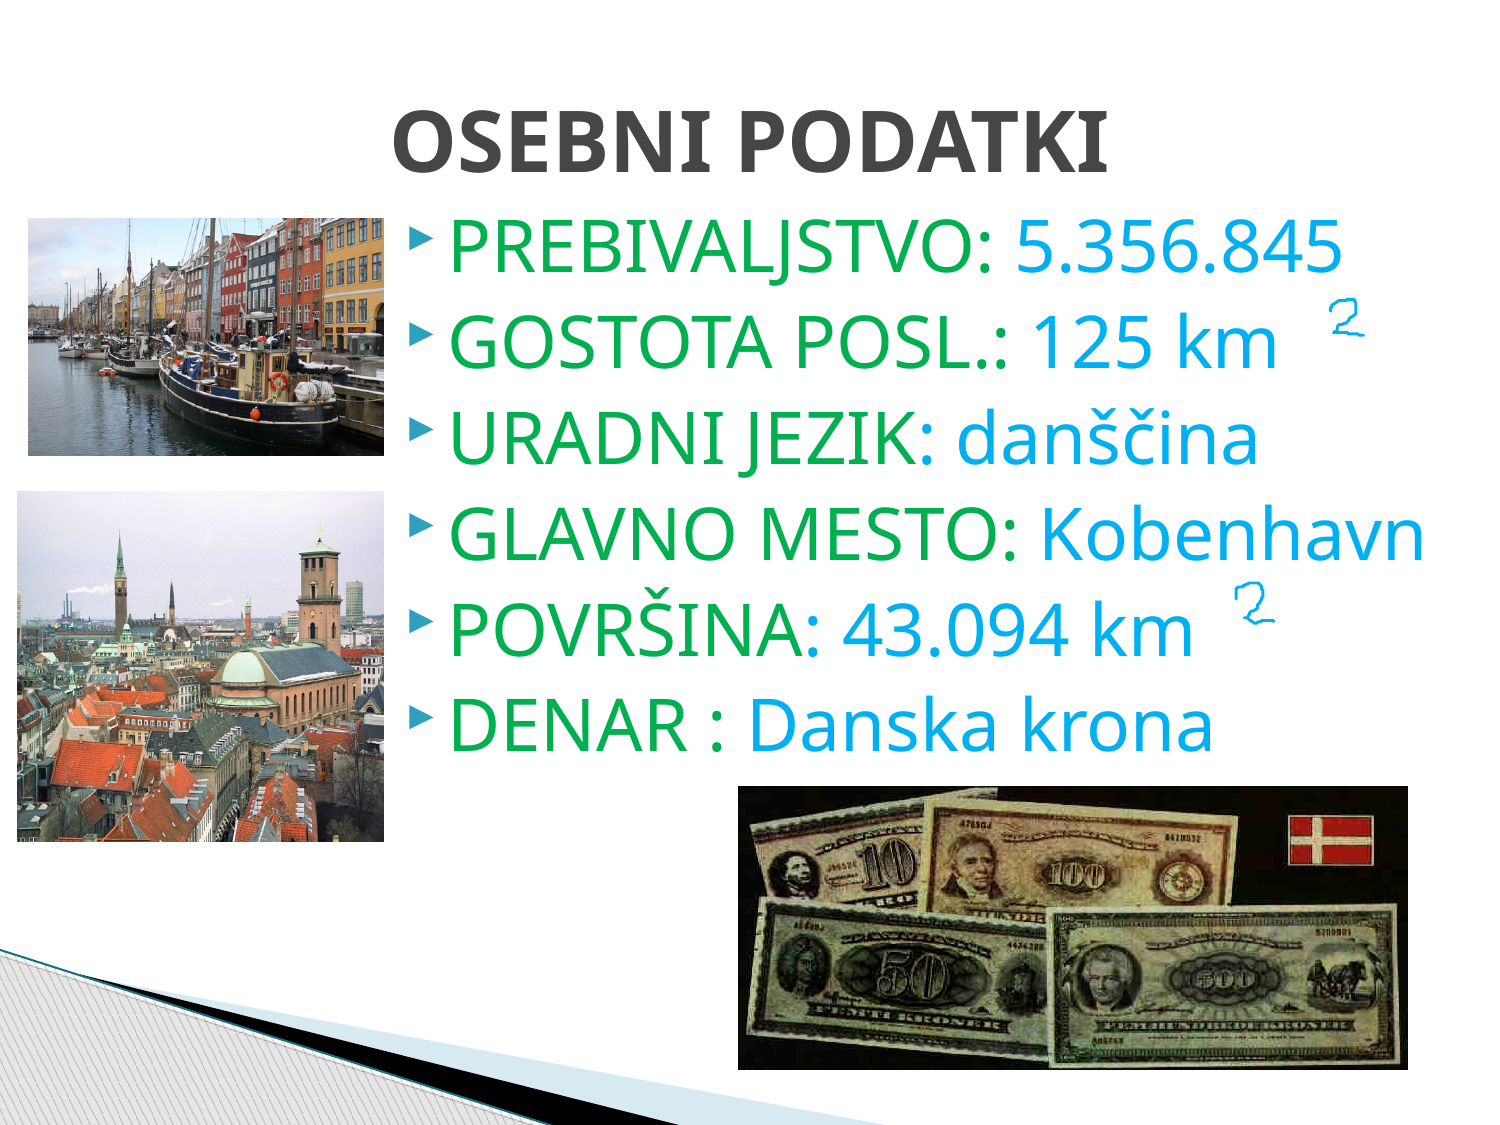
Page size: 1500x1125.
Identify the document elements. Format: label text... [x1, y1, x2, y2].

picture [1232, 579, 1277, 627]
picture [17, 491, 384, 842]
title OSEBNI PODATKI [75, 45, 1425, 233]
list PREBIVALJSTVO: 5.356.845 GOSTOTA POSL.: 125 km URADNI JEZIK: danščina GLAVNO MESTO: Kobenhavn POVRŠINA: 43.094 km DENAR : Danska krona [372, 192, 1500, 989]
picture [738, 786, 1408, 1070]
picture [1327, 295, 1368, 339]
picture [28, 218, 384, 456]
